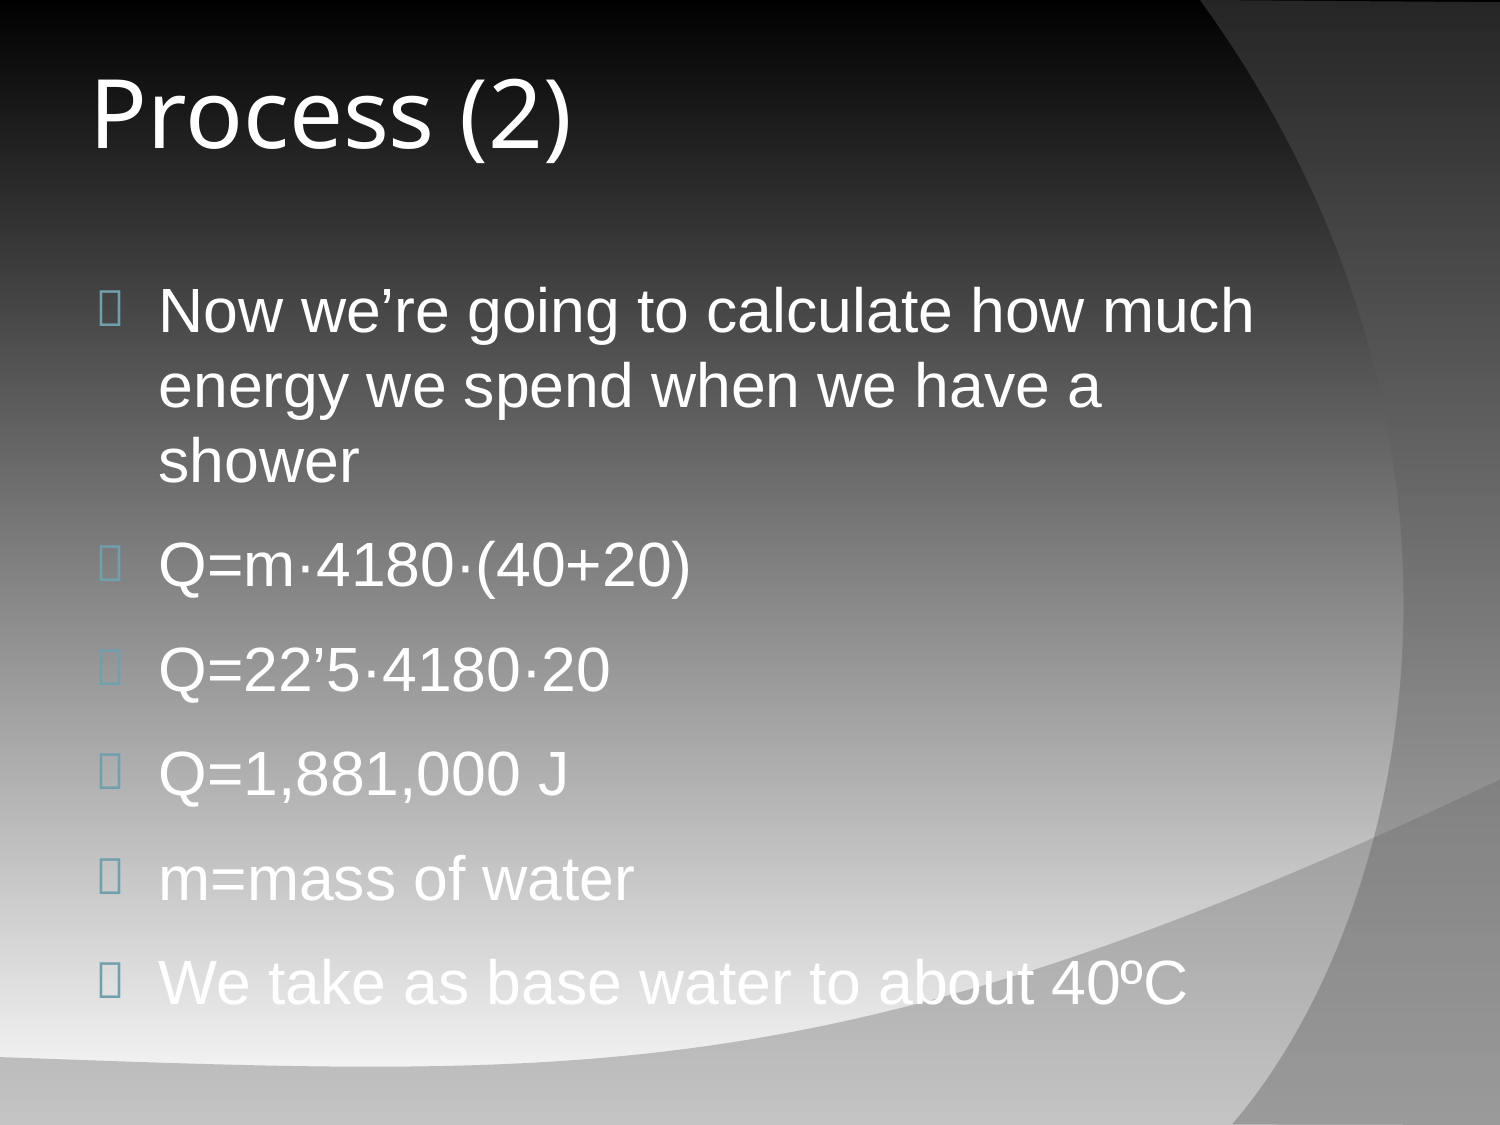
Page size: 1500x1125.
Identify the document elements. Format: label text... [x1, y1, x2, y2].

list Now we’re going to calculate how much energy we spend when we have a shower Q=m·4180·(40+20) Q=22’5·4180·20 Q=1,881,000 J m=mass of water We take as base water to about 40ºC [75, 262, 1300, 1005]
title Process (2) [75, 45, 1300, 233]
